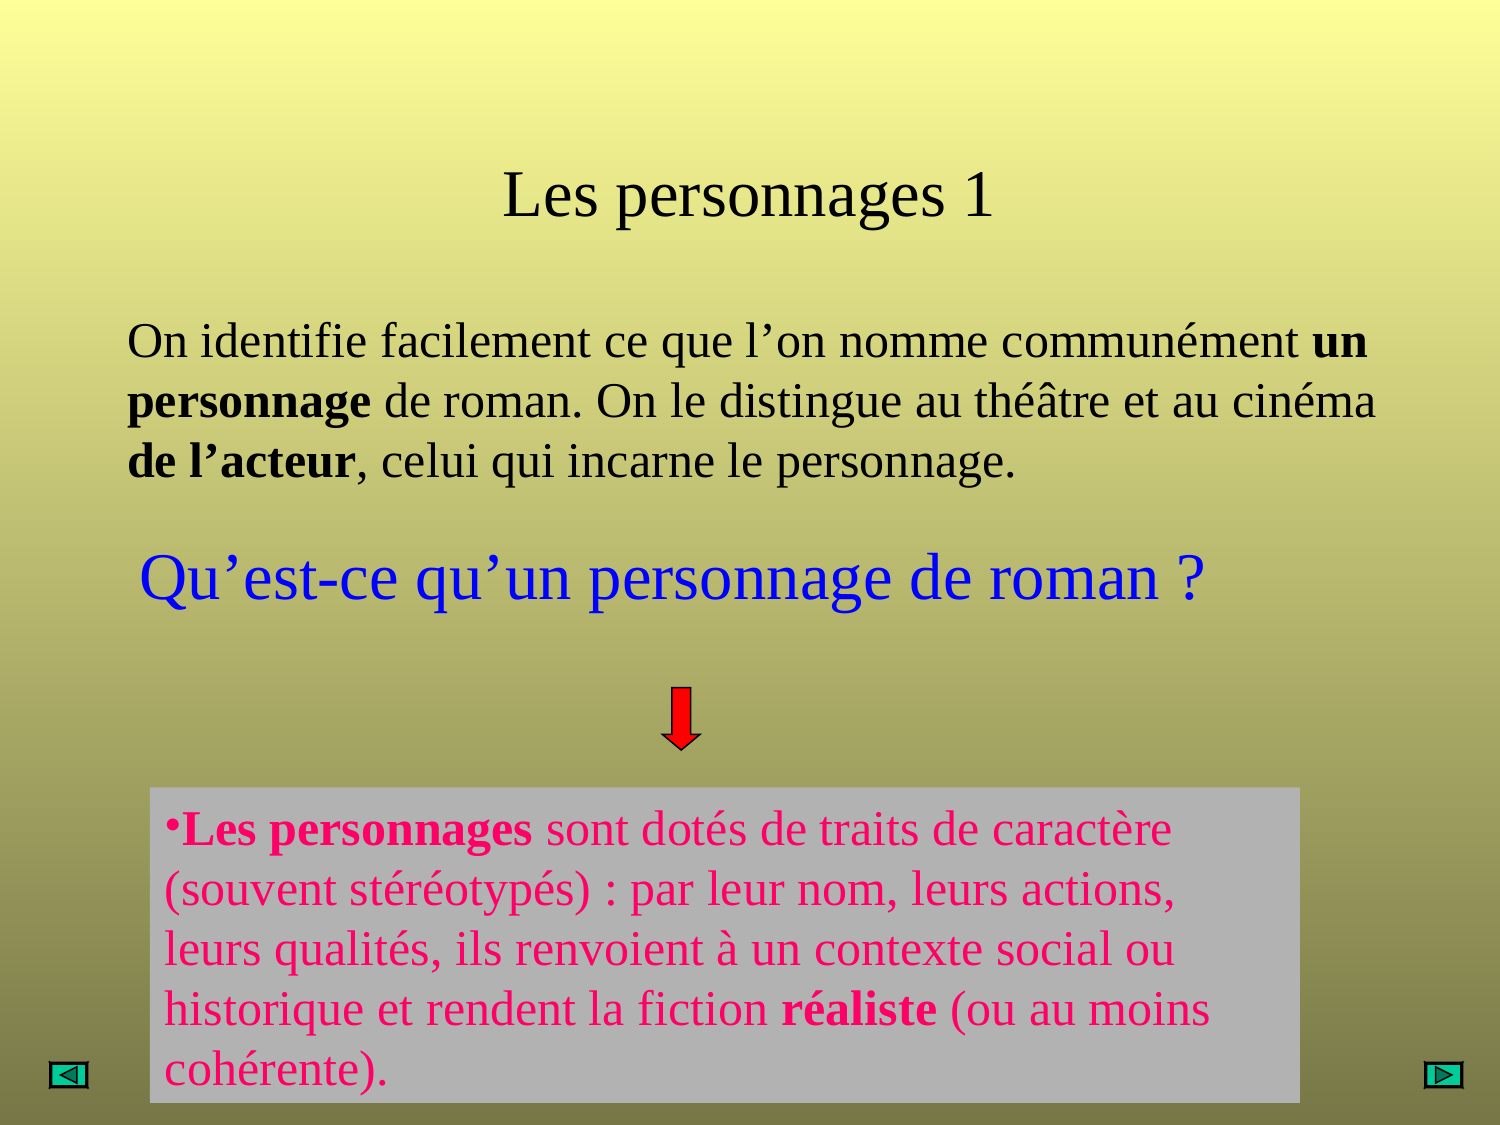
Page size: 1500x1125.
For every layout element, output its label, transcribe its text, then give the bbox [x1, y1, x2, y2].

text_box On identifie facilement ce que l’on nomme communément un personnage de roman. On le distingue au théâtre et au cinéma de l’acteur, celui qui incarne le personnage. [112, 299, 1426, 496]
text_box Qu’est-ce qu’un personnage de roman ? [125, 524, 1388, 621]
text_box [662, 687, 700, 751]
text_box [51, 1062, 88, 1088]
text_box Les personnages sont dotés de traits de caractère (souvent stéréotypés) : par leur nom, leurs actions, leurs qualités, ils renvoient à un contexte social ou historique et rendent la fiction réaliste (ou au moins cohérente). [149, 787, 1300, 1103]
title Les personnages 1 [112, 99, 1388, 288]
text_box [1426, 1062, 1463, 1088]
